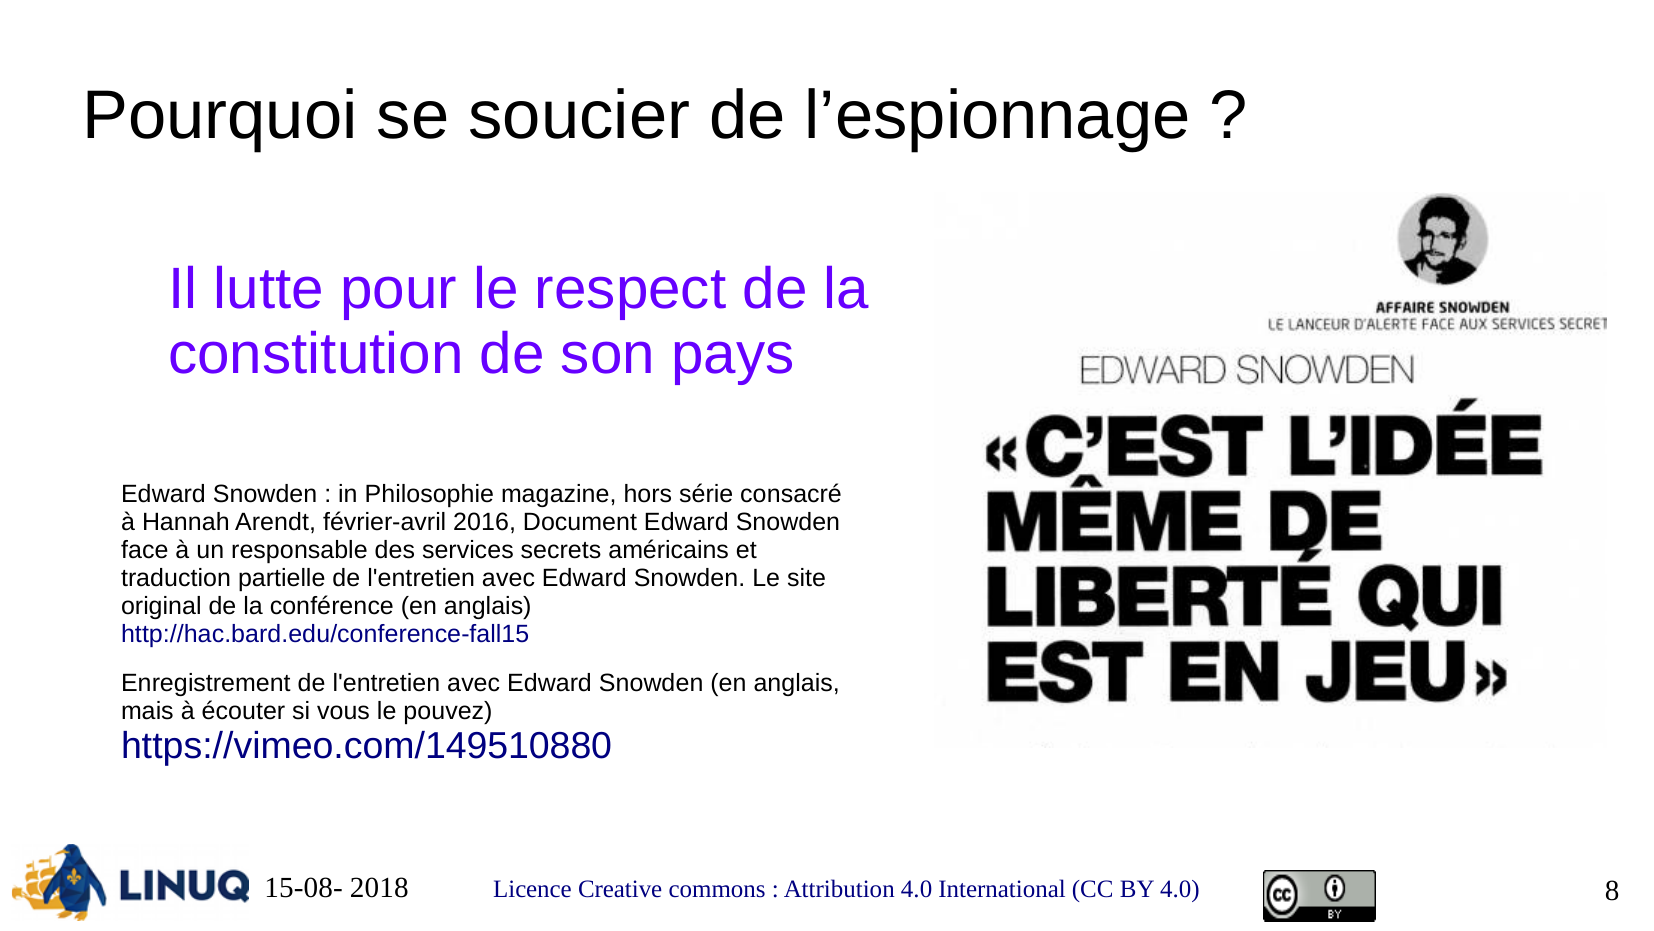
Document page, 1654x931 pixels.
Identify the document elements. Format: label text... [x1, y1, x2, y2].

picture [934, 192, 1607, 748]
picture [1263, 870, 1376, 922]
picture [11, 844, 249, 921]
text_box Il lutte pour le respect de la constitution de son pays [153, 248, 945, 426]
title Pourquoi se soucier de l’espionnage ? [82, 37, 1571, 193]
text_box Edward Snowden : in Philosophie magazine, hors série consacré à Hannah Arendt, février-avril 2016, Document Edward Snowden face à un responsable des services secrets américains et traduction partielle de l'entretien avec Edward Snowden. Le site original de la conférence (en anglais) http://hac.bard.edu/conference-fall15 Enregistrement de l'entretien avec Edward Snowden (en anglais, mais à écouter si vous le pouvez) https://vimeo.com/149510880 [106, 472, 875, 774]
